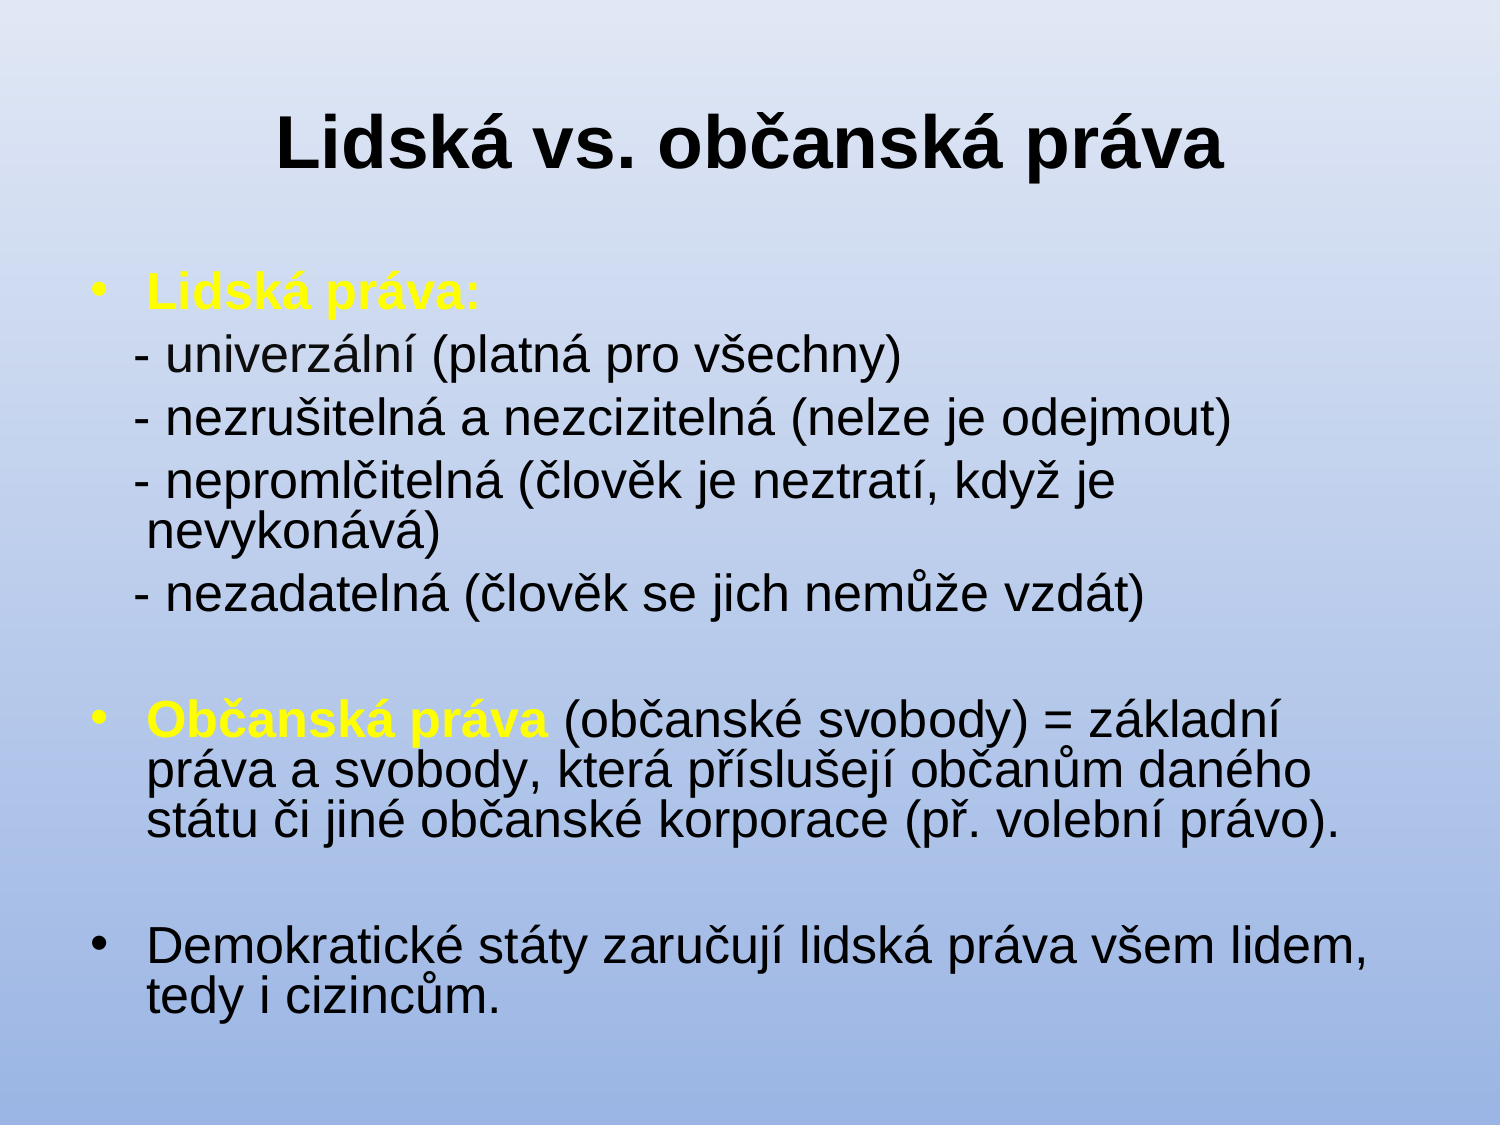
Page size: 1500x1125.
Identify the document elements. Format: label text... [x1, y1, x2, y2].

title Lidská vs. občanská práva [75, 45, 1426, 233]
list Lidská práva: - univerzální (platná pro všechny) - nezrušitelná a nezcizitelná (nelze je odejmout) - nepromlčitelná (člověk je neztratí, když je nevykonává) - nezadatelná (člověk se jich nemůže vzdát) Občanská práva (občanské svobody) = základní práva a svobody, která příslušejí občanům daného státu či jiné občanské korporace (př. volební právo). Demokratické státy zaručují lidská práva všem lidem, tedy i cizincům. [75, 262, 1426, 1102]
